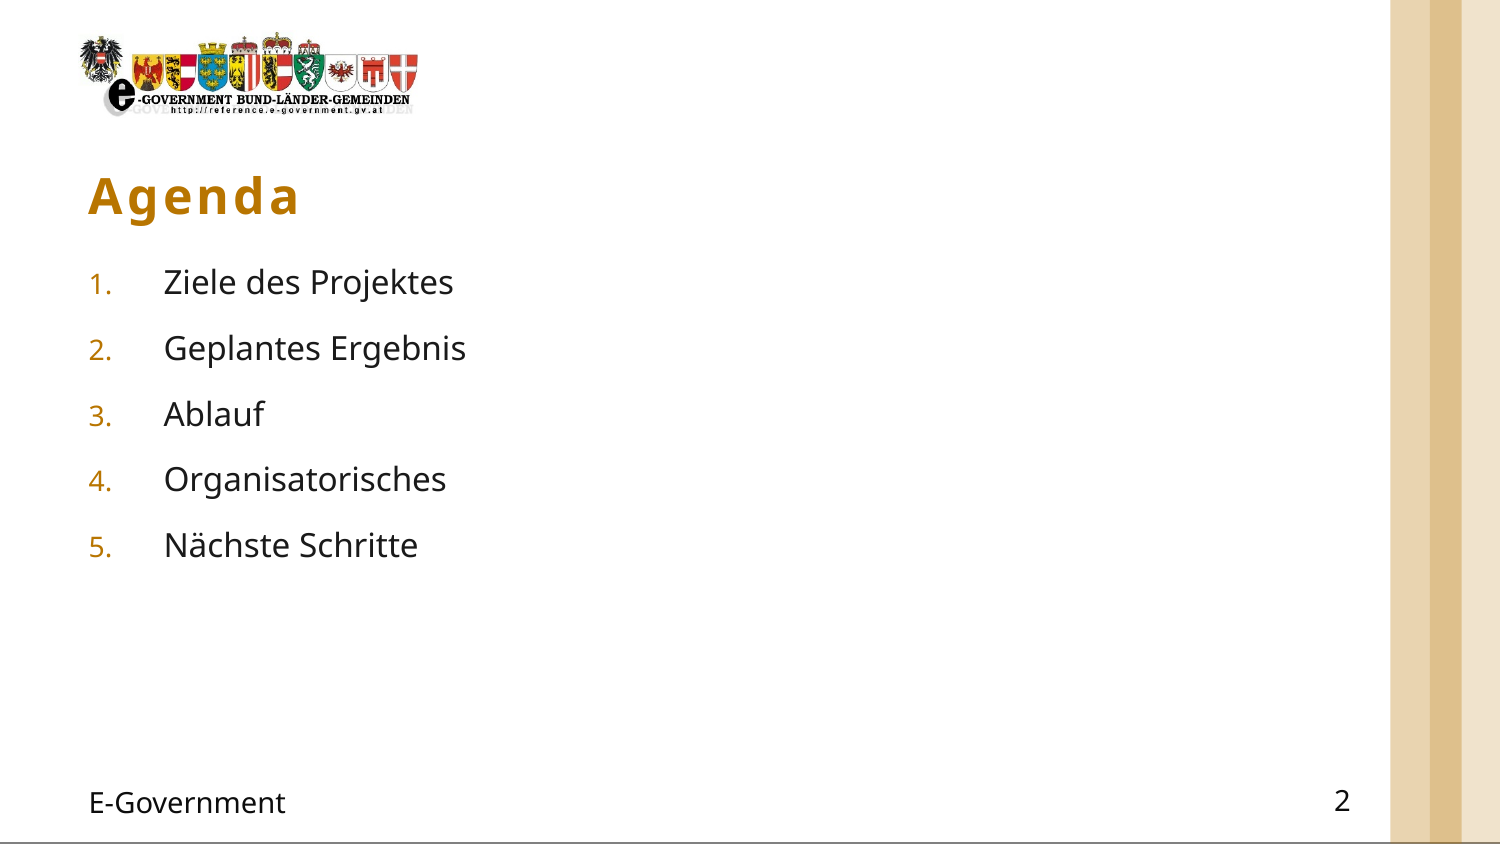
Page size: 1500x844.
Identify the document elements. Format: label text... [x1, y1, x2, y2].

slide_number <number> [1217, 785, 1351, 819]
footer E-Government [88, 785, 1217, 819]
picture [0, 0, 1390, 842]
list Ziele des Projektes Geplantes Ergebnis Ablauf Organisatorisches Nächste Schritte [88, 266, 1398, 756]
title Agenda [88, 164, 1266, 266]
